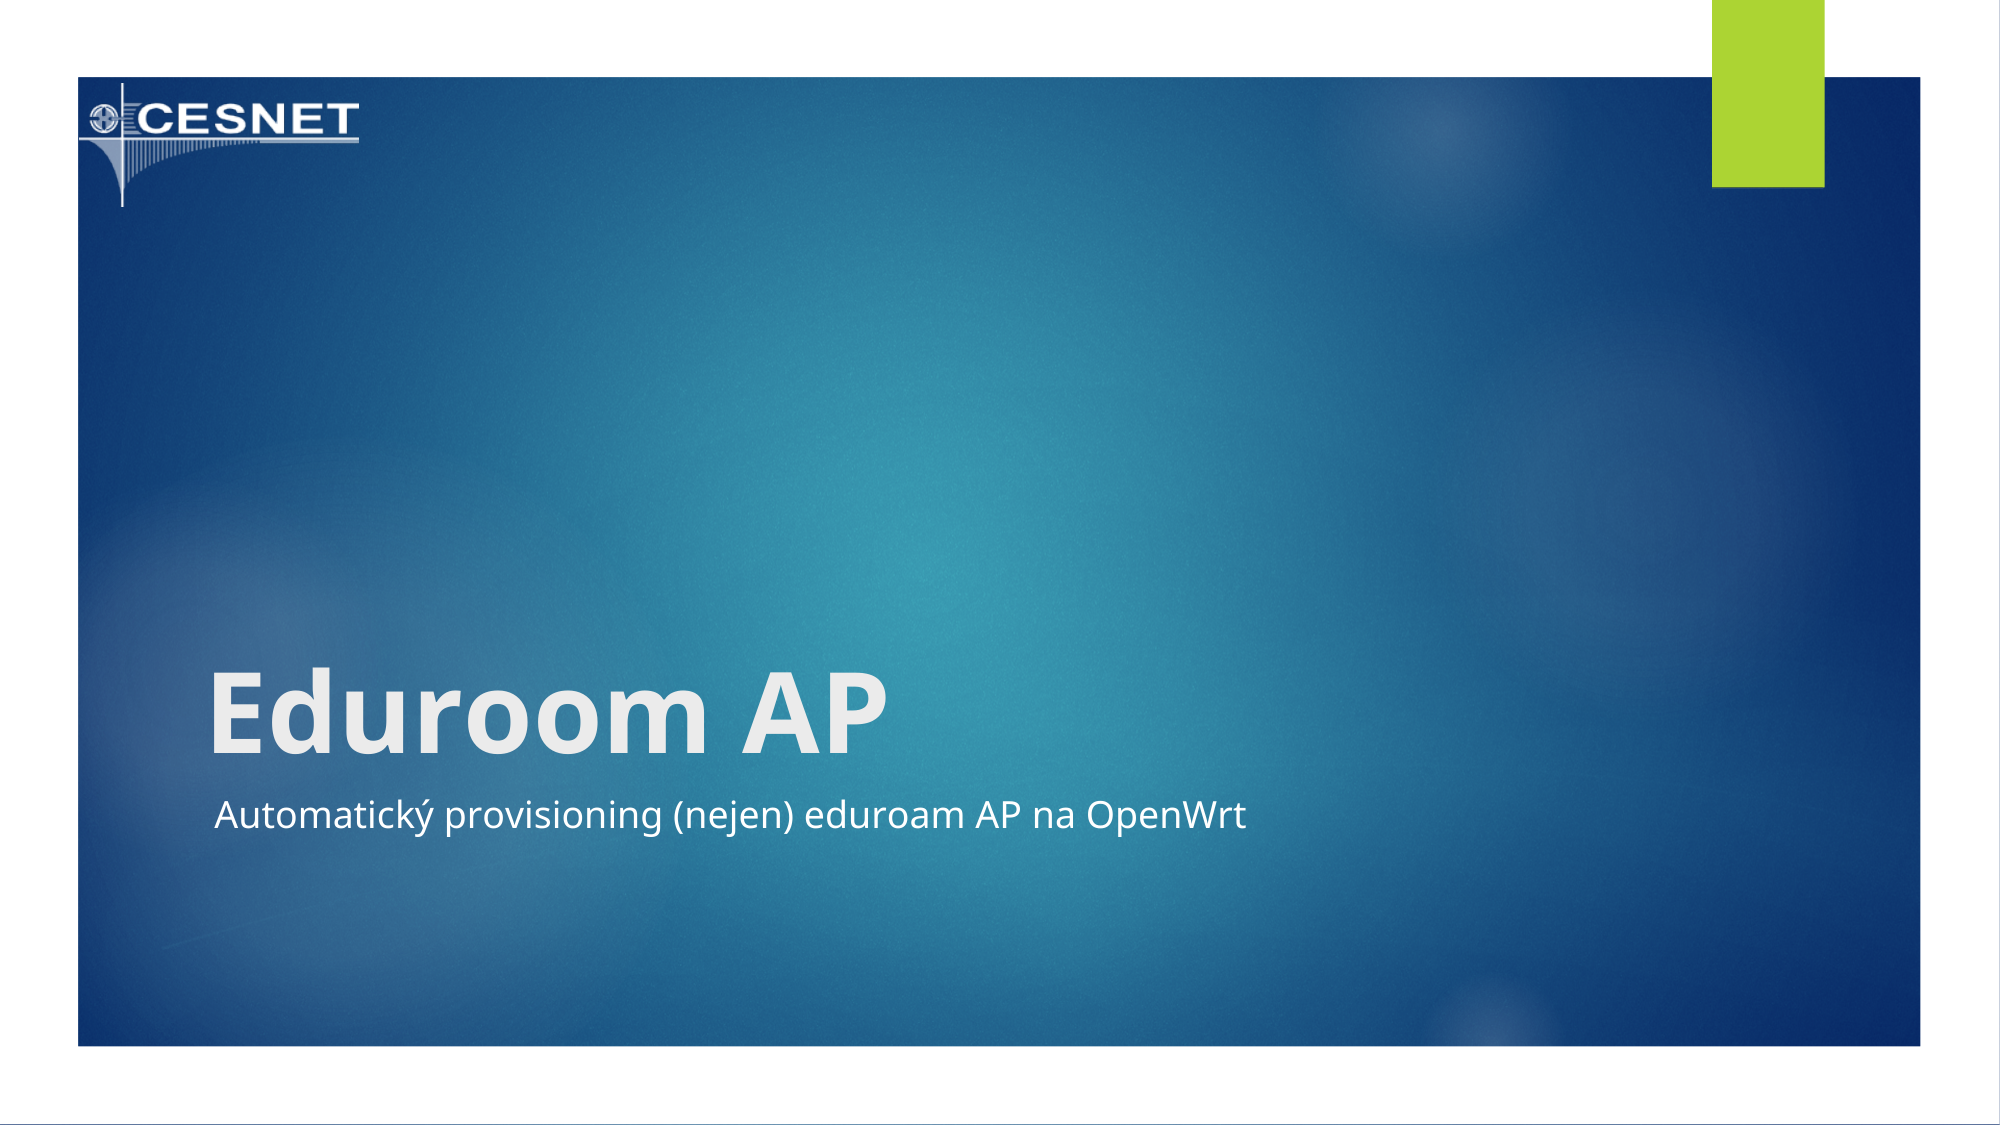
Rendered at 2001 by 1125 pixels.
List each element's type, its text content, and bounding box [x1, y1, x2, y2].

text_box Automatický provisioning (nejen) eduroam AP na OpenWrt [189, 783, 1638, 926]
text_box Eduroom AP [189, 344, 1638, 783]
picture [79, 78, 1920, 1046]
